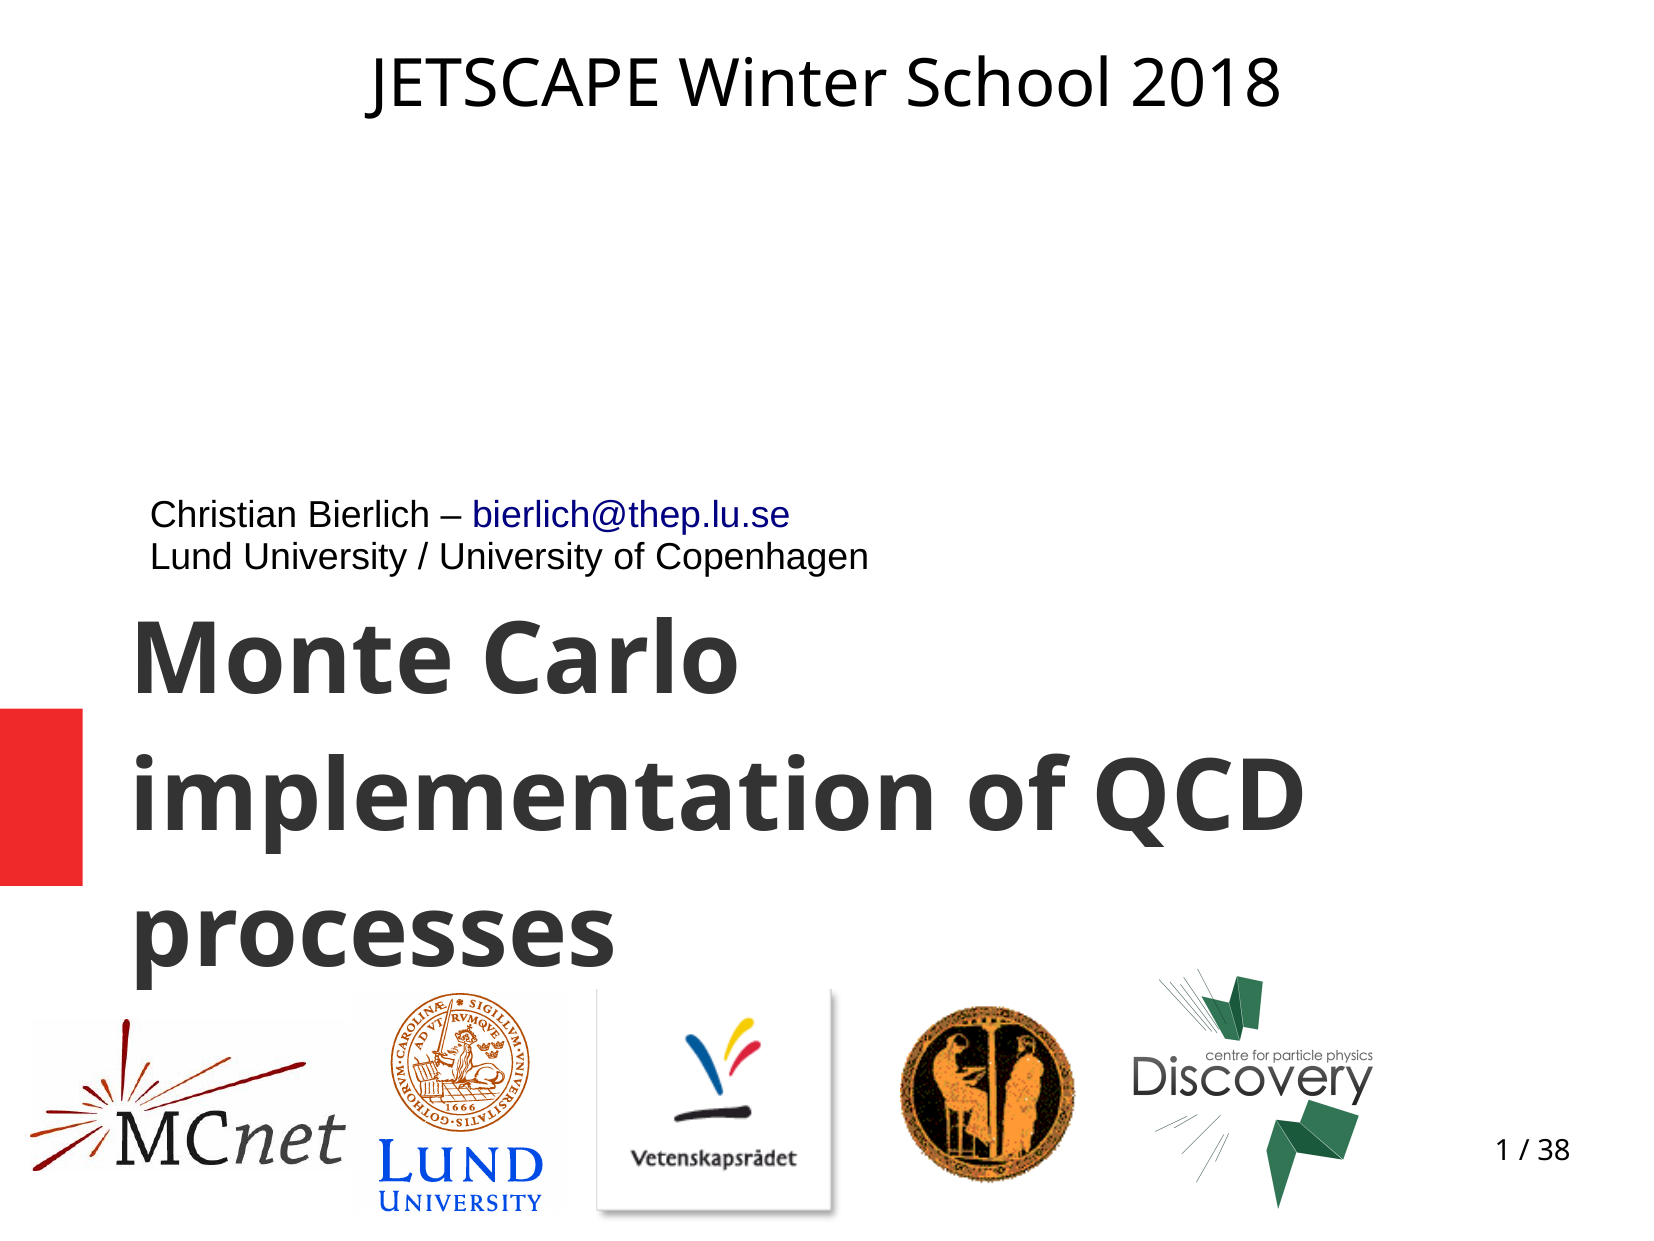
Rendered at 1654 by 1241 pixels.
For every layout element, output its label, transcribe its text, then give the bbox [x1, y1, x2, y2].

picture [596, 989, 841, 1222]
picture [900, 1005, 1078, 1186]
subtitle JETSCAPE Winter School 2018 [124, 45, 1531, 207]
picture [348, 989, 574, 1216]
picture [1125, 959, 1381, 1216]
picture [30, 1019, 346, 1171]
text_box Christian Bierlich – bierlich@thep.lu.se Lund University / University of Copenhagen [135, 486, 1276, 586]
title Monte Carlo implementation of QCD processes [129, 616, 1536, 966]
